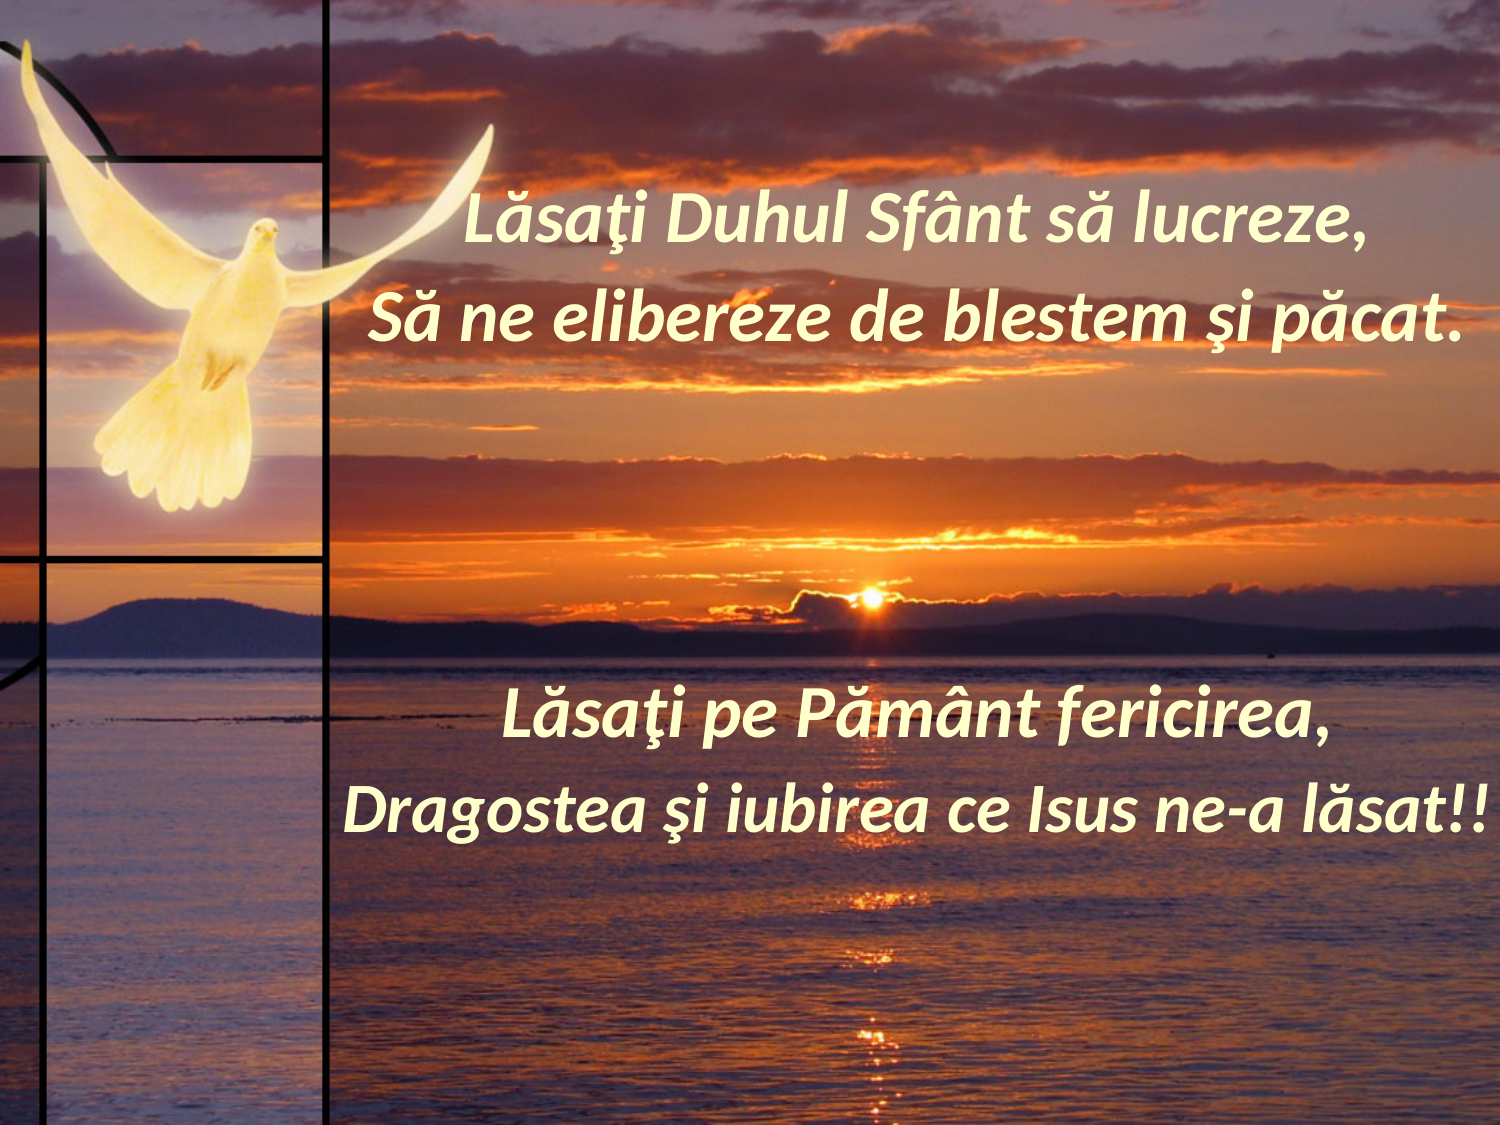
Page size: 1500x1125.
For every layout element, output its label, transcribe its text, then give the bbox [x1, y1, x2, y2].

text_box Lăsaţi Duhul Sfânt să lucreze, Să ne elibereze de blestem şi păcat. Lăsaţi pe Pământ fericirea, Dragostea şi iubirea ce Isus ne-a lăsat!! [317, 59, 1500, 1125]
picture [0, 0, 1500, 1125]
